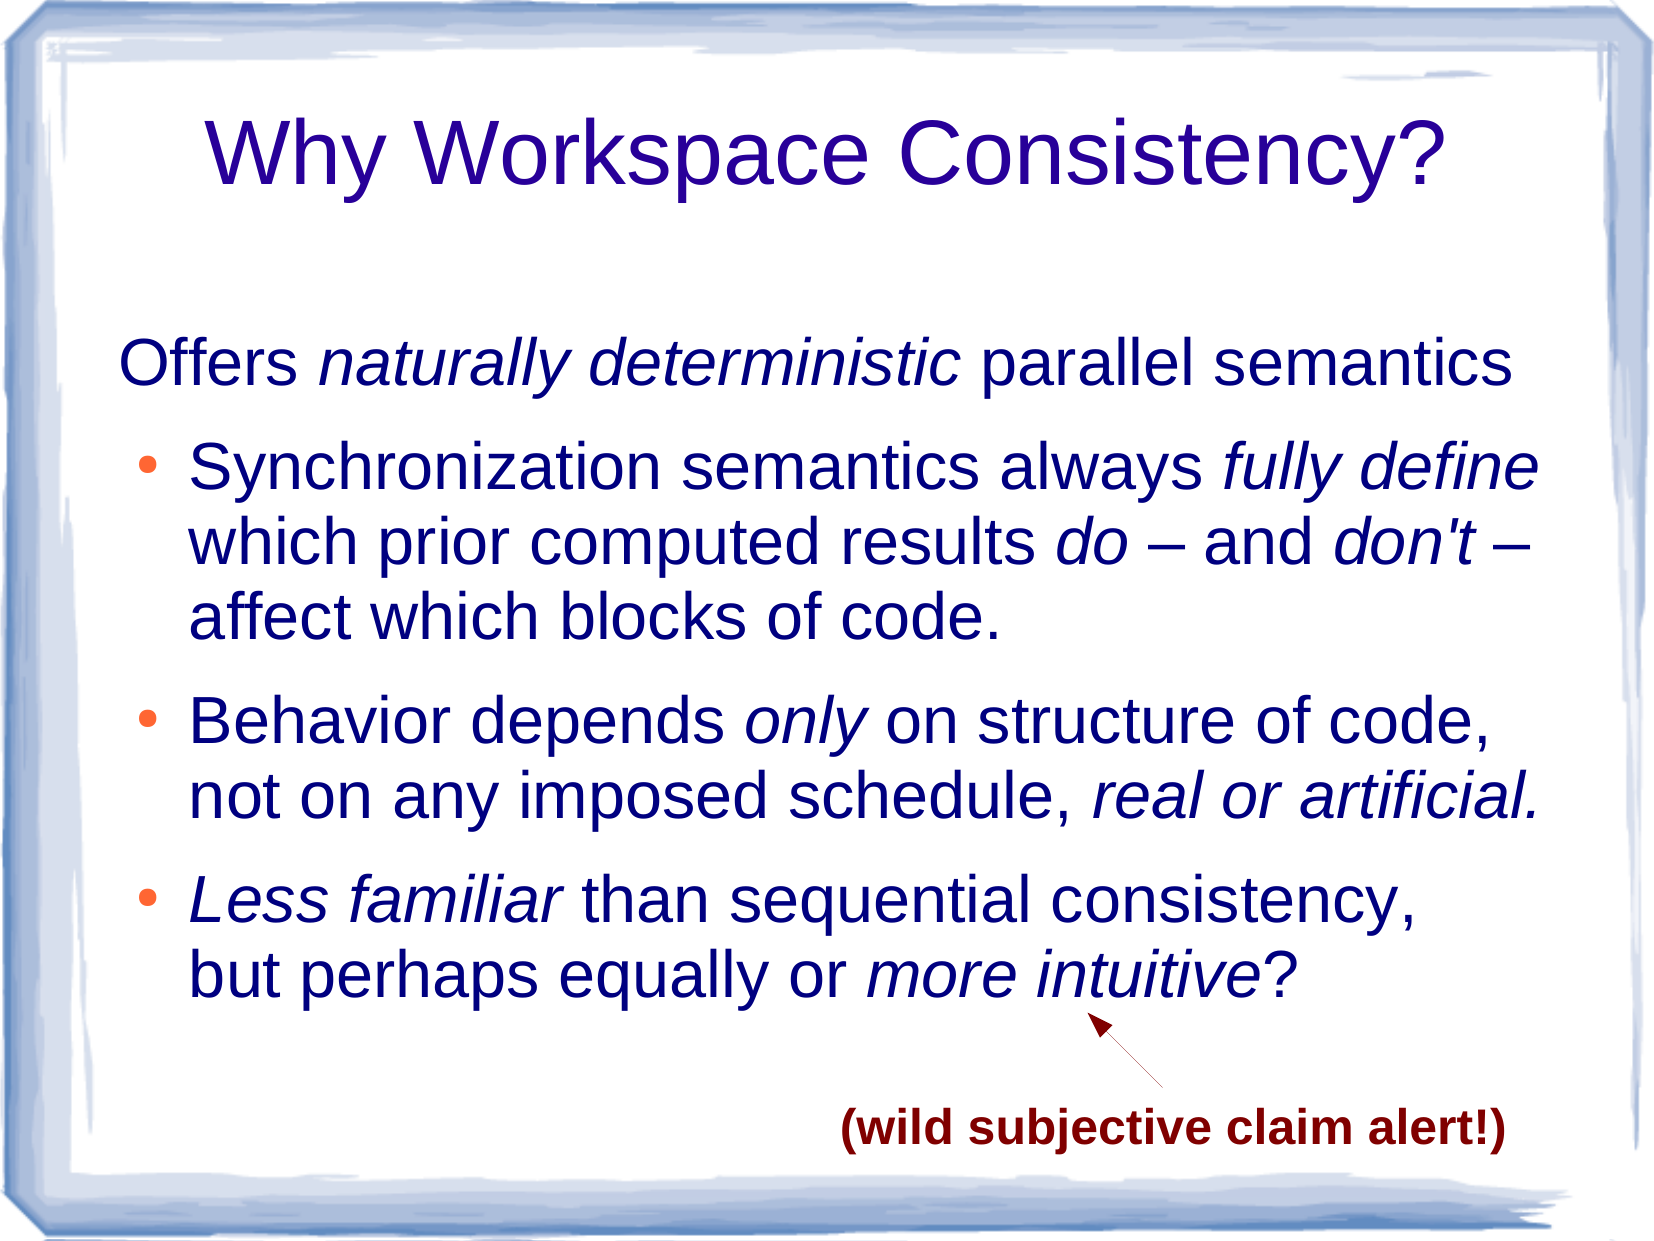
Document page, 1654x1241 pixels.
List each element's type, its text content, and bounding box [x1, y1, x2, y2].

list Offers naturally deterministic parallel semantics Synchronization semantics always fully define which prior computed results do – and don't – affect which blocks of code. Behavior depends only on structure of code, not on any imposed schedule, real or artificial. Less familiar than sequential consistency, but perhaps equally or more intuitive? [118, 324, 1571, 1010]
picture [0, 0, 1654, 1241]
title Why Workspace Consistency? [82, 49, 1571, 257]
text_box (wild subjective claim alert!) [825, 1091, 1576, 1163]
